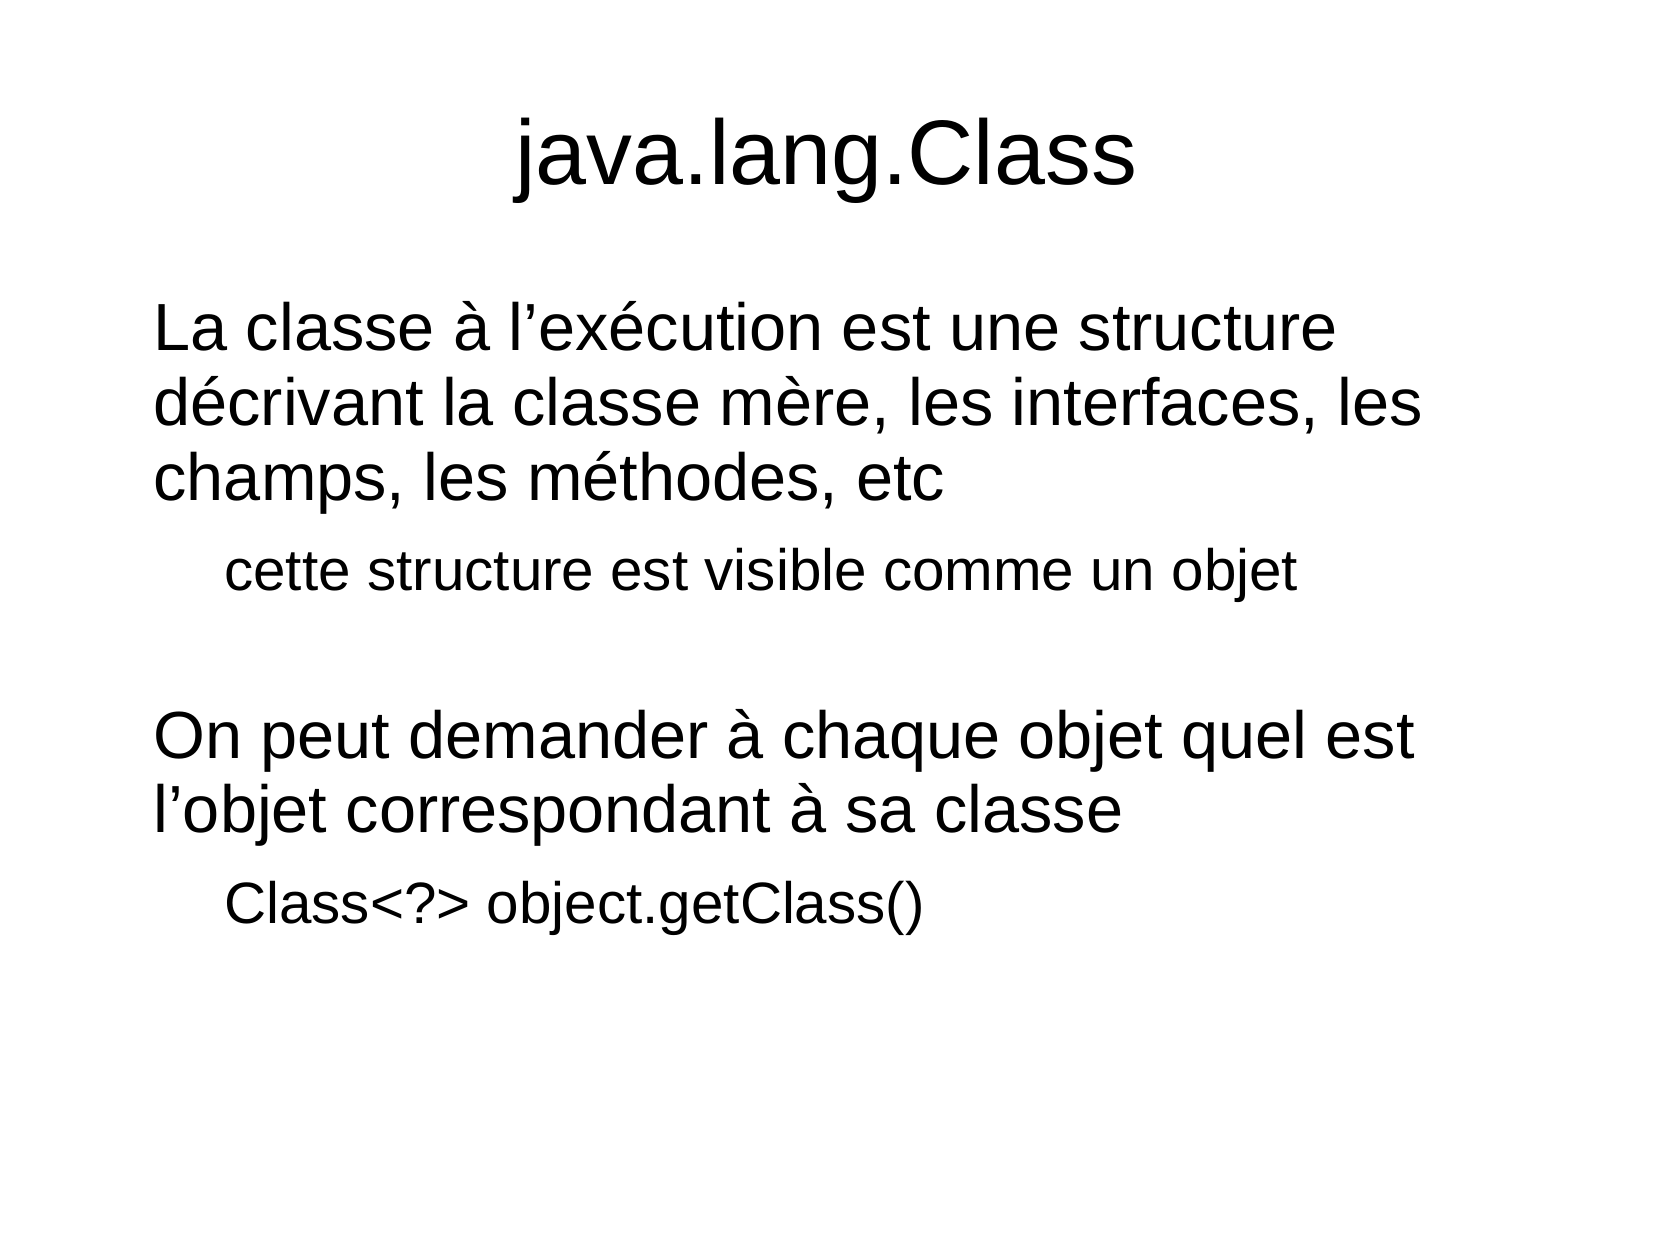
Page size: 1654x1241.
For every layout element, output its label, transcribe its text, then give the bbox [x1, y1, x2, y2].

list La classe à l’exécution est une structure décrivant la classe mère, les interfaces, les champs, les méthodes, etc cette structure est visible comme un objet On peut demander à chaque objet quel est l’objet correspondant à sa classe Class<?> object.getClass() [82, 290, 1571, 1156]
title java.lang.Class [82, 49, 1571, 257]
